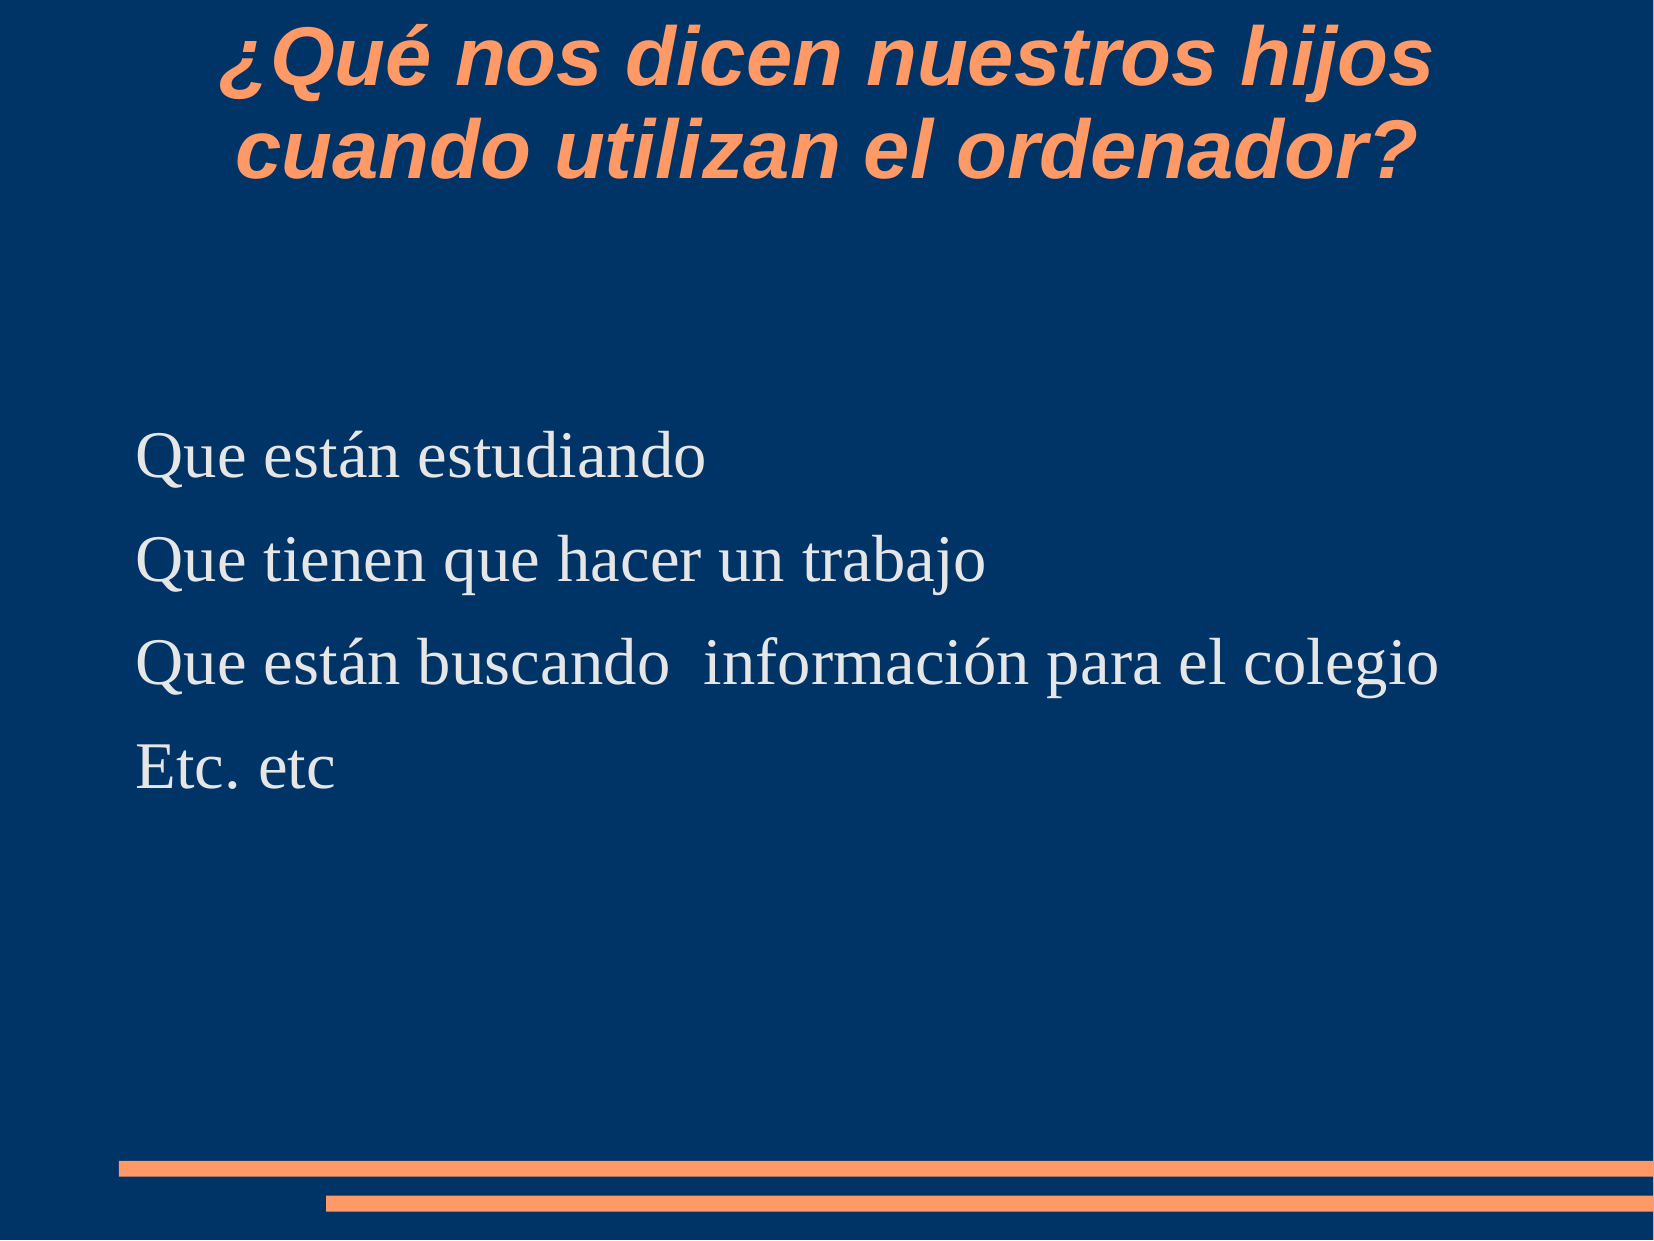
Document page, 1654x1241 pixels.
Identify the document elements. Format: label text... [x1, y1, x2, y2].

list Que están estudiando Que tienen que hacer un trabajo Que están buscando información para el colegio Etc. etc [118, 418, 1558, 1004]
title ¿Qué nos dicen nuestros hijos cuando utilizan el ordenador? [121, 10, 1534, 290]
